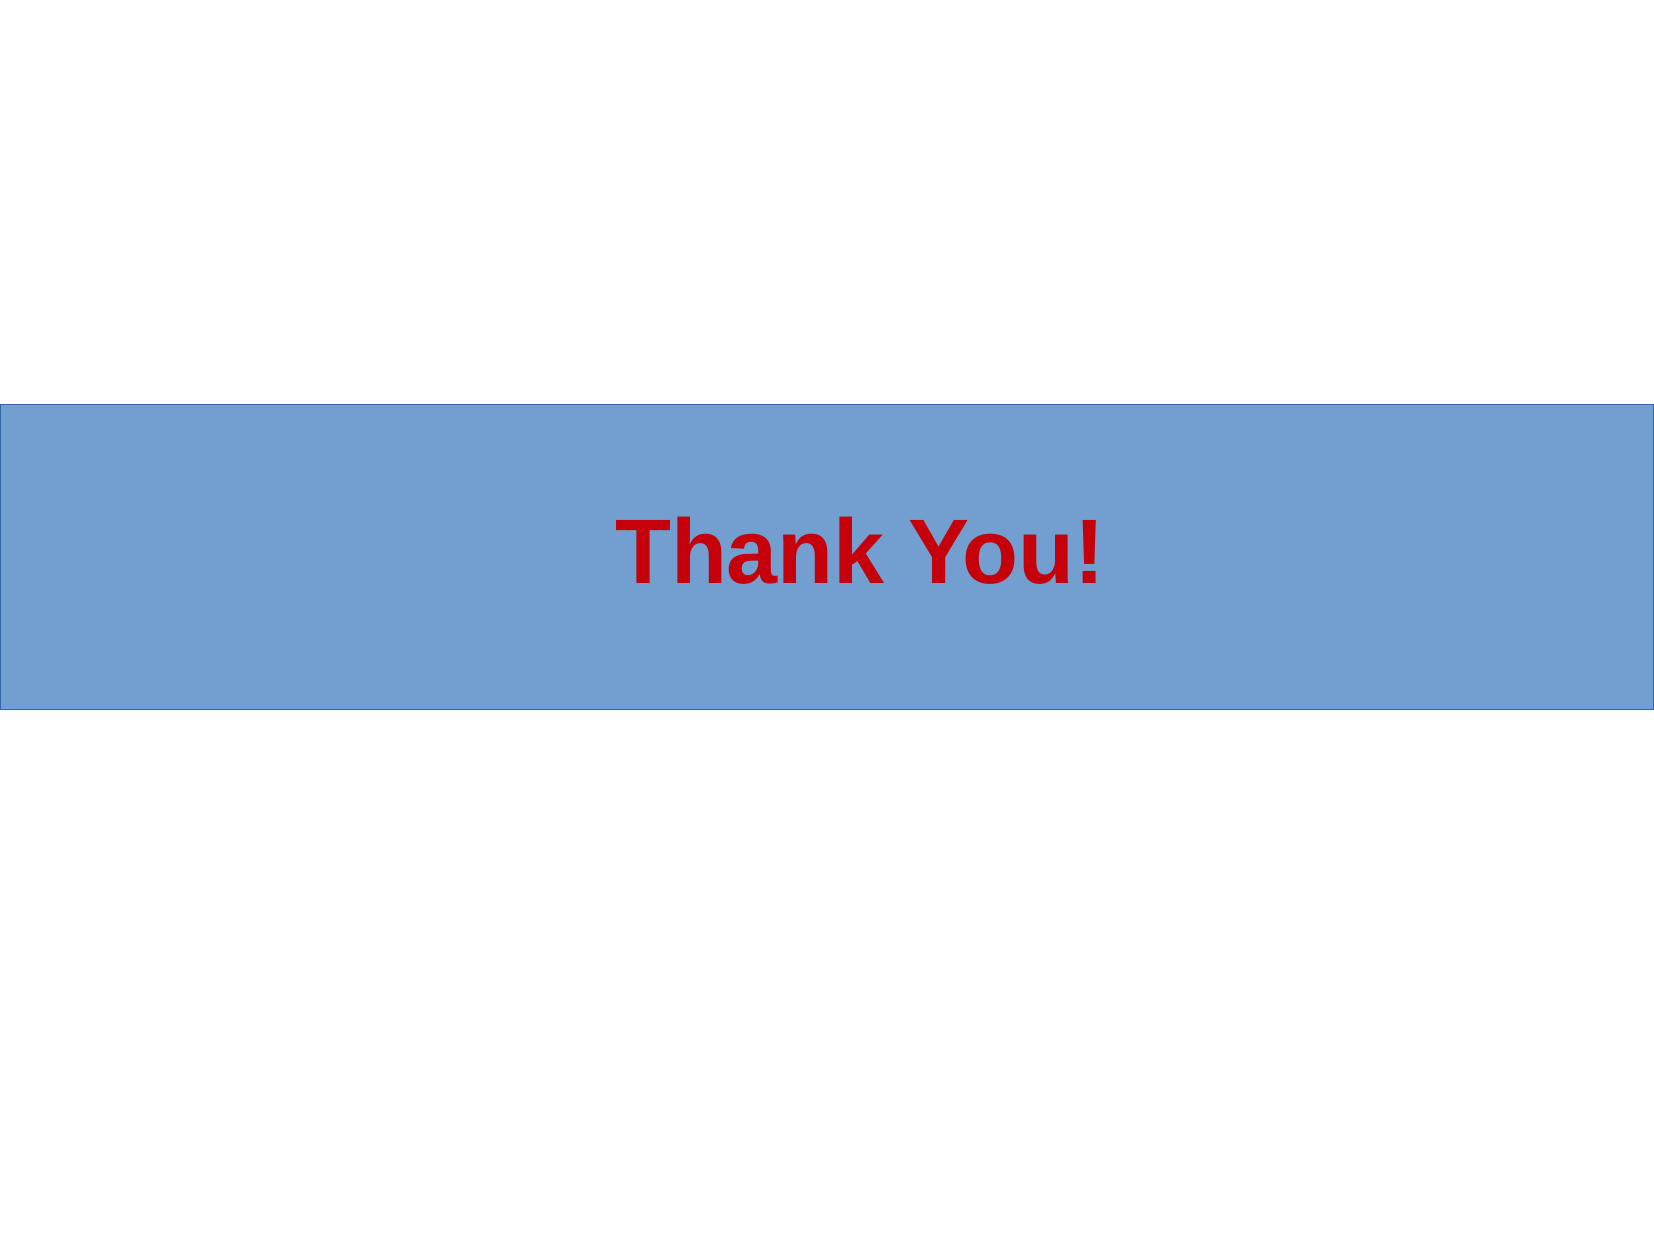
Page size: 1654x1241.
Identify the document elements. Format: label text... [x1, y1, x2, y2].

text_box [0, 404, 1654, 710]
title Thank You! [195, 488, 1491, 616]
